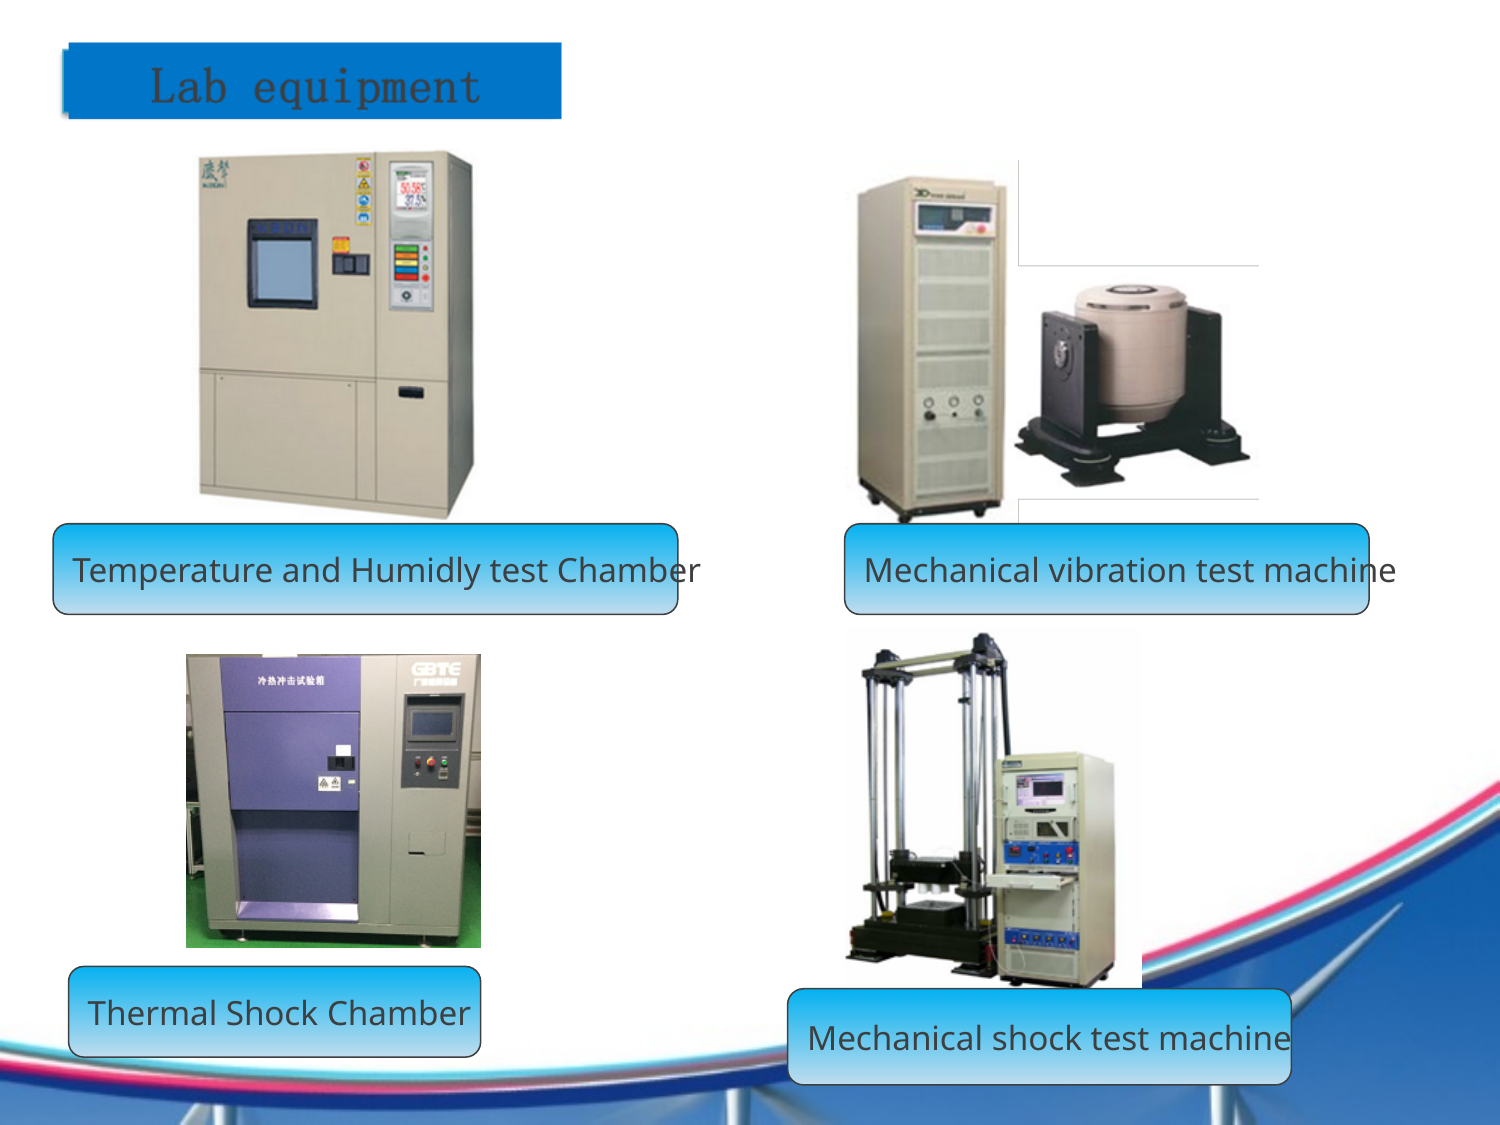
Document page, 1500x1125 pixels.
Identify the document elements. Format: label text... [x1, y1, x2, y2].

picture [0, 0, 1500, 1125]
text_box Thermal Shock Chamber [68, 966, 481, 1058]
text_box Temperature and Humidly test Chamber [53, 523, 678, 615]
text_box Mechanical vibration test machine [844, 523, 1370, 615]
text_box Mechanical shock test machine [787, 988, 1292, 1085]
